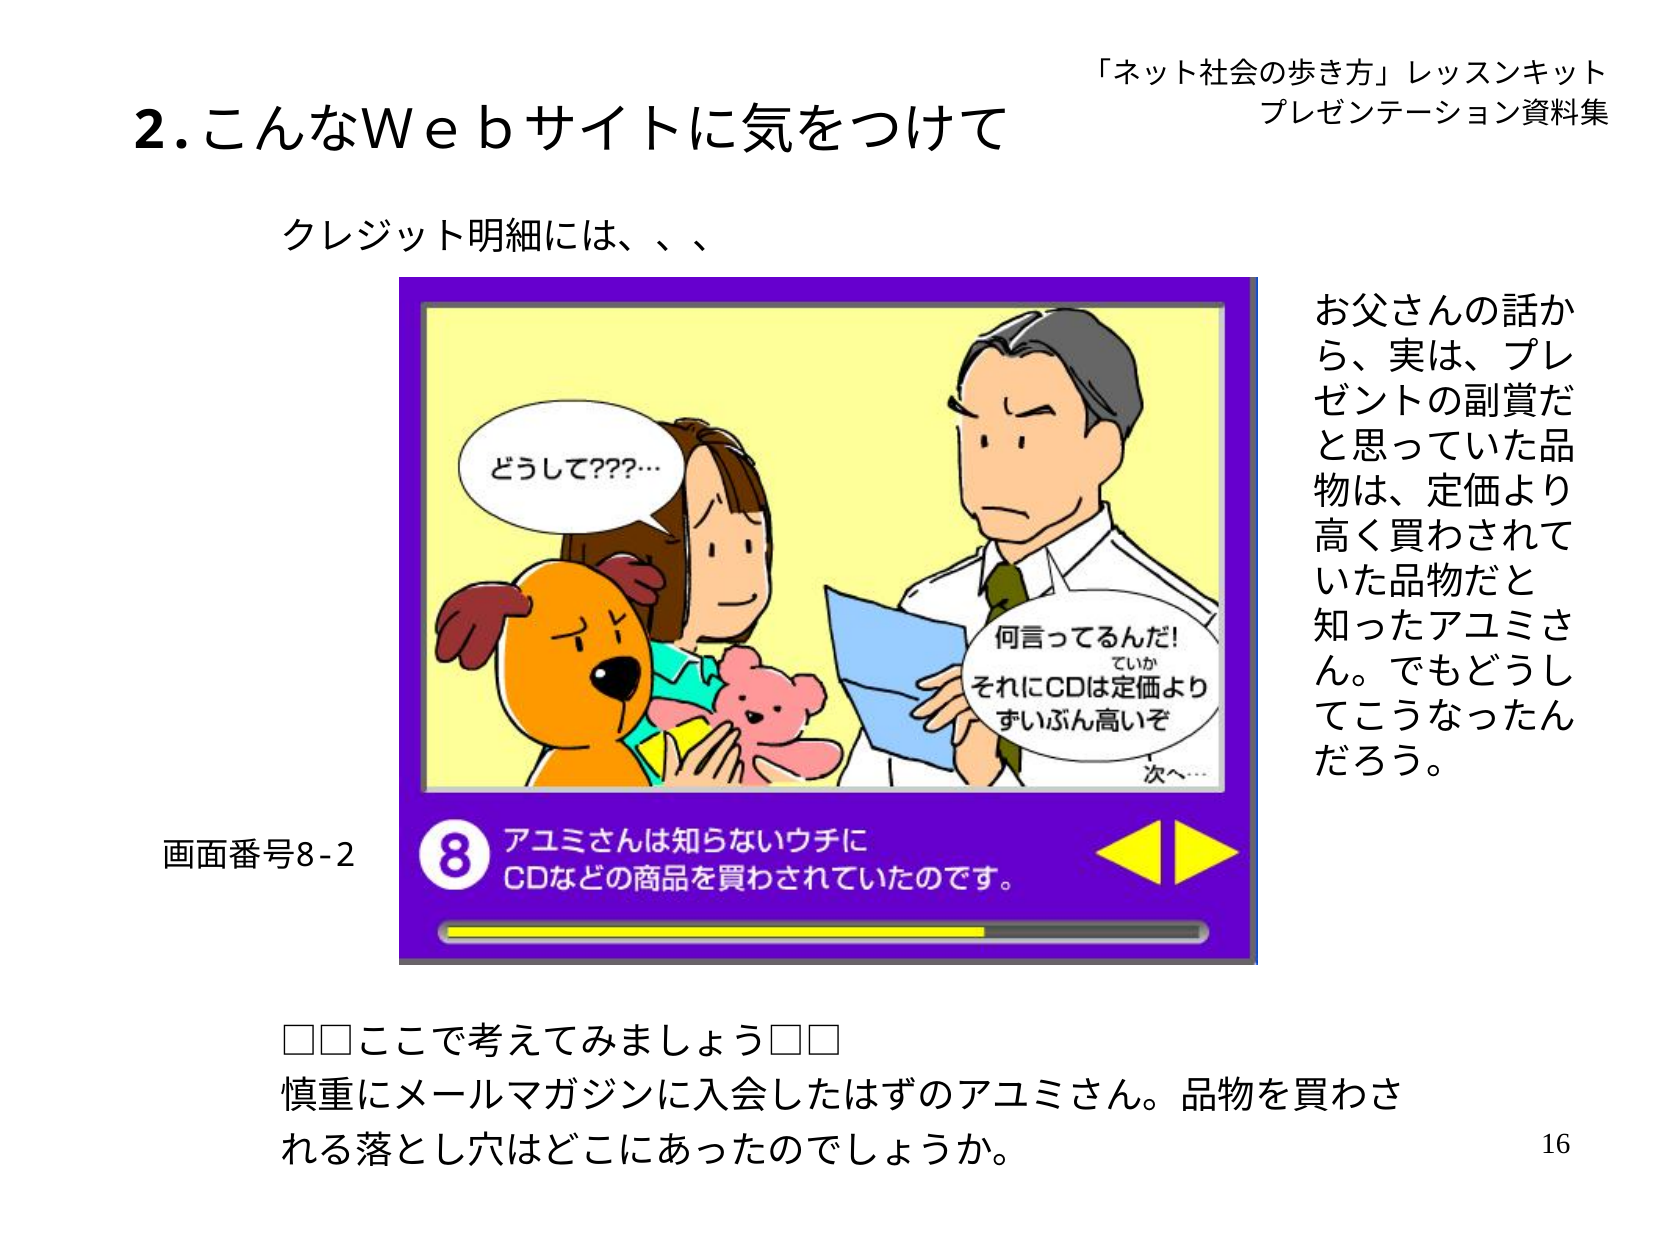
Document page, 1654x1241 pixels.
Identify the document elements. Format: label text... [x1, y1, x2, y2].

text_box お父さんの話から、実は、プレゼントの副賞だと思っていた品物は、定価より高く買わされていた品物だと知ったアユミさん。でもどうしてこうなったんだろう。 [1299, 281, 1595, 792]
picture [399, 277, 1258, 965]
text_box 画面番号8-2 [147, 826, 384, 882]
text_box □□ここで考えてみましょう□□ 慎重にメールマガジンに入会したはずのアユミさん。品物を買わされる落とし穴はどこにあったのでしょうか。 [265, 1003, 1447, 1182]
text_box クレジット明細には、、、 [265, 206, 1211, 267]
text_box 2.こんなＷｅｂサイトに気をつけて [118, 88, 1093, 169]
text_box 「ネット社会の歩き方」レッスンキット プレゼンテーション資料集 [1062, 44, 1625, 139]
